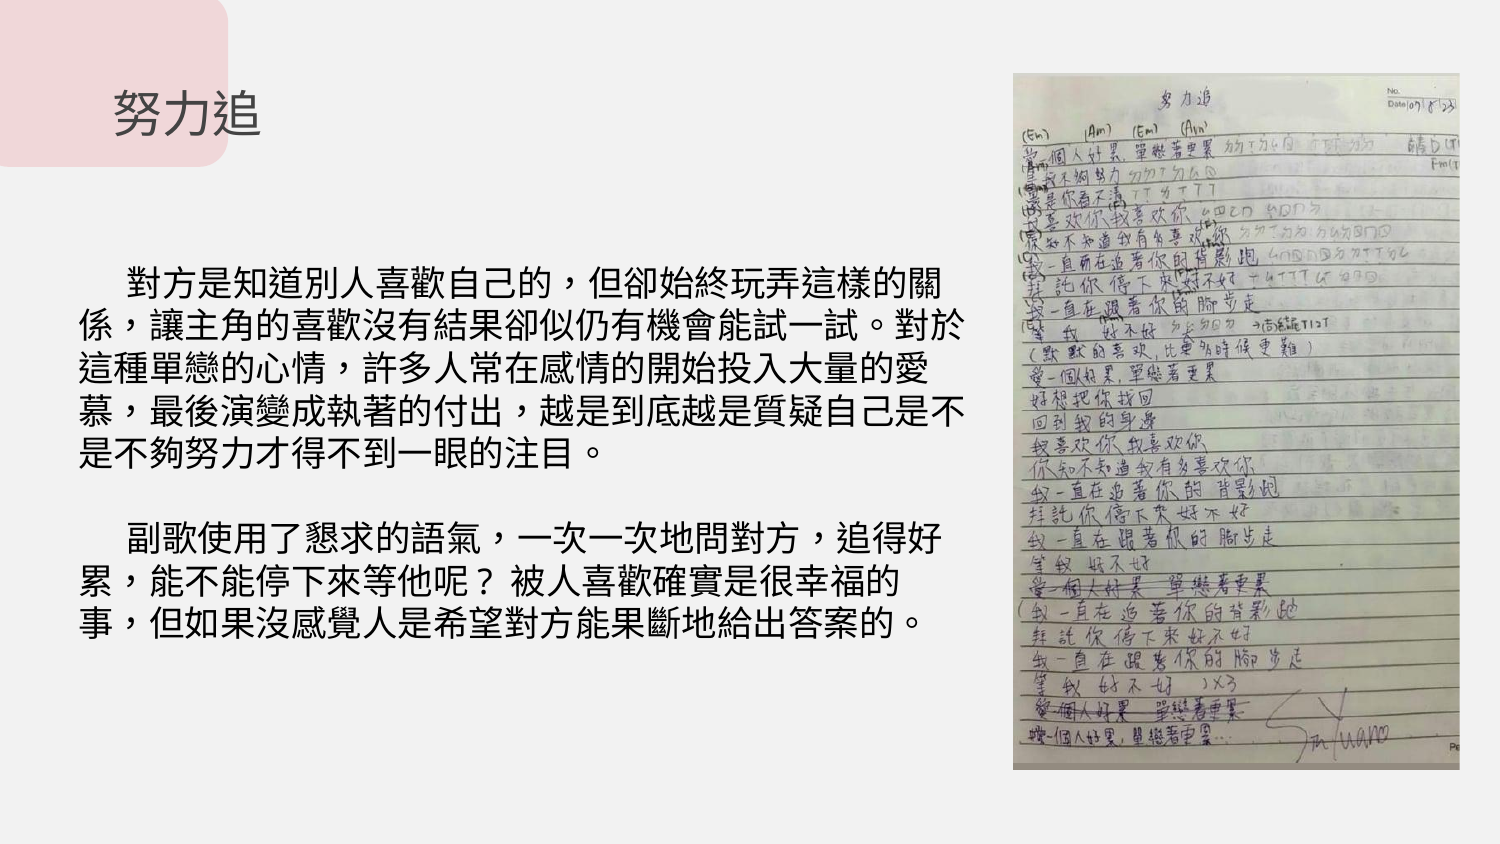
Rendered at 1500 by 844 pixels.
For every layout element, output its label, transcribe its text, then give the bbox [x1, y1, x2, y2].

title 努力追 [97, 58, 893, 246]
picture [1013, 73, 1460, 770]
text_box 對方是知道別人喜歡自己的，但卻始終玩弄這樣的關係，讓主角的喜歡沒有結果卻似仍有機會能試一試。對於這種單戀的心情，許多人常在感情的開始投入大量的愛慕，最後演變成執著的付出，越是到底越是質疑自己是不是不夠努力才得不到一眼的注目。 副歌使用了懇求的語氣，一次一次地問對方，追得好累，能不能停下來等他呢? 被人喜歡確實是很幸福的事，但如果沒感覺人是希望對方能果斷地給出答案的。 [63, 246, 986, 659]
